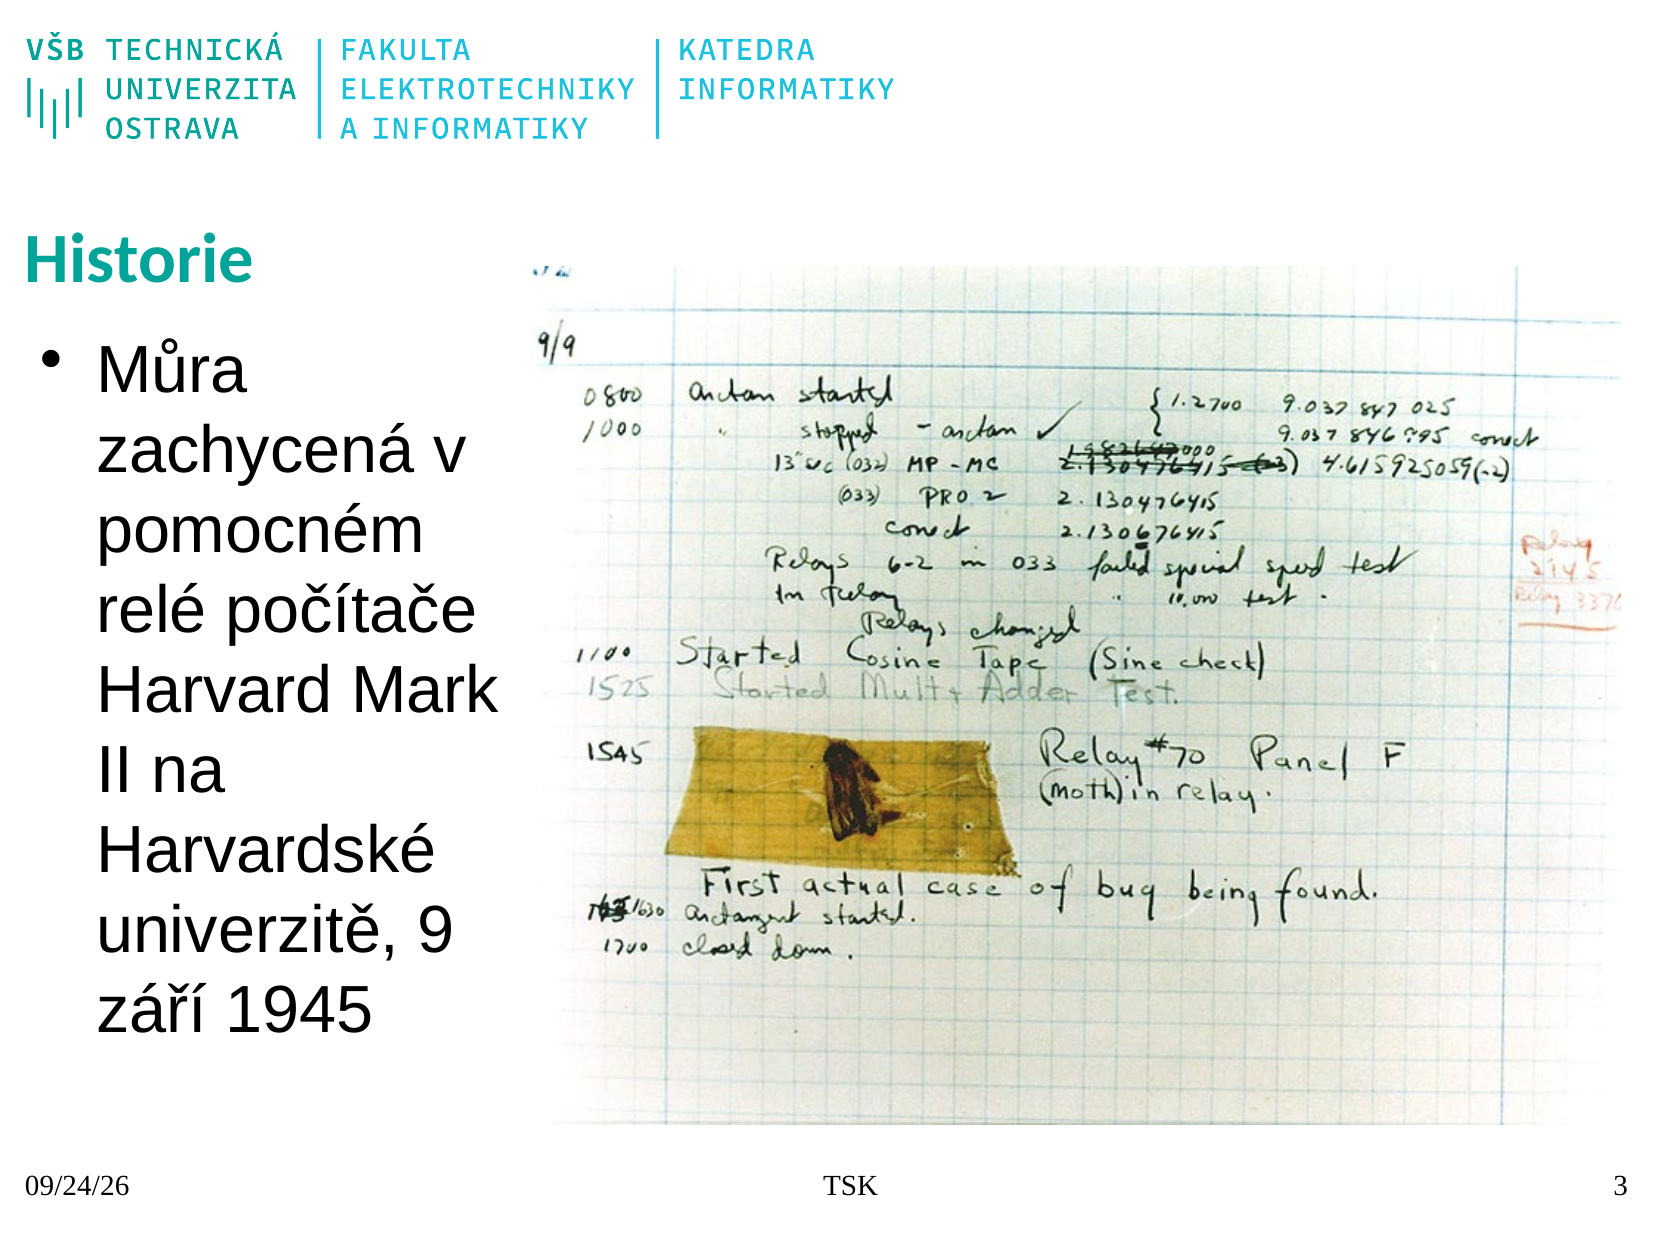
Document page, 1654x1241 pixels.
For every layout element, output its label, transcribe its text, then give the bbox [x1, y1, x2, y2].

list Můra zachycená v pomocném relé počítače Harvard Mark II na Harvardské univerzitě, 9 září 1945 [24, 318, 541, 1146]
picture [530, 266, 1621, 1126]
title Historie [24, 169, 1629, 300]
picture [26, 31, 894, 139]
